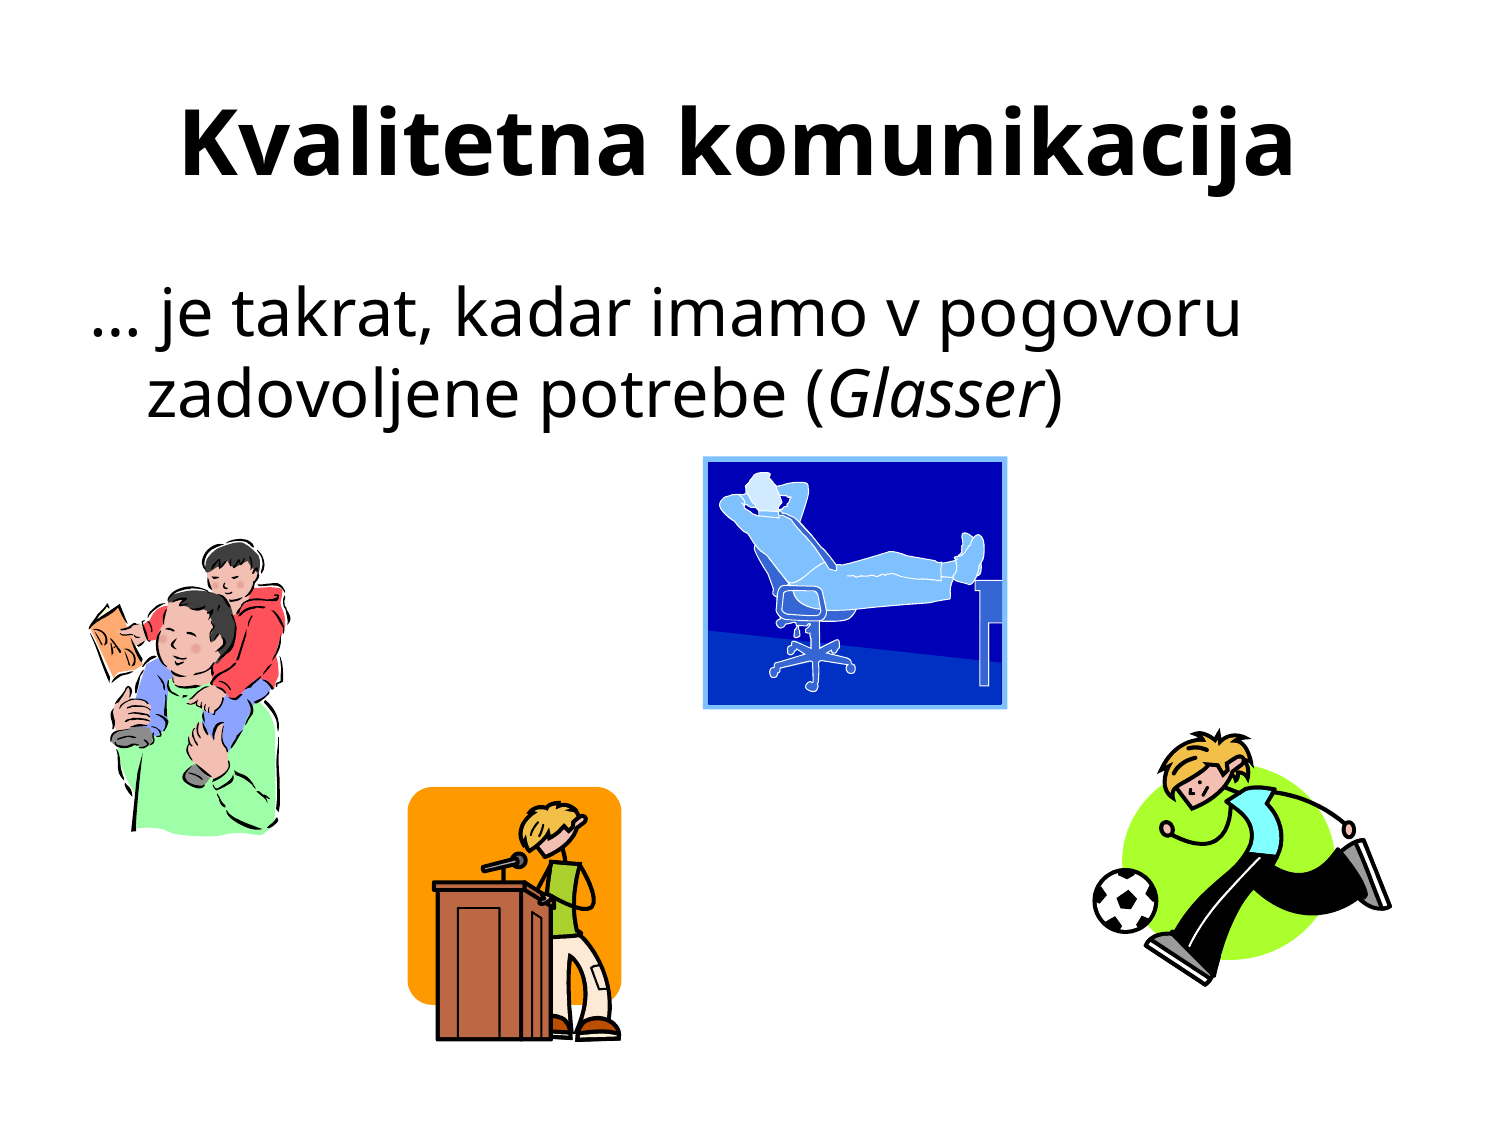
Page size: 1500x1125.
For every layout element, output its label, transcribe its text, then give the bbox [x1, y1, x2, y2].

picture [88, 538, 293, 837]
picture [407, 786, 622, 1042]
picture [1092, 727, 1393, 987]
list … je takrat, kadar imamo v pogovoru zadovoljene potrebe (Glasser) [75, 262, 1426, 1006]
title Kvalitetna komunikacija [75, 45, 1426, 233]
picture [702, 456, 1008, 710]
